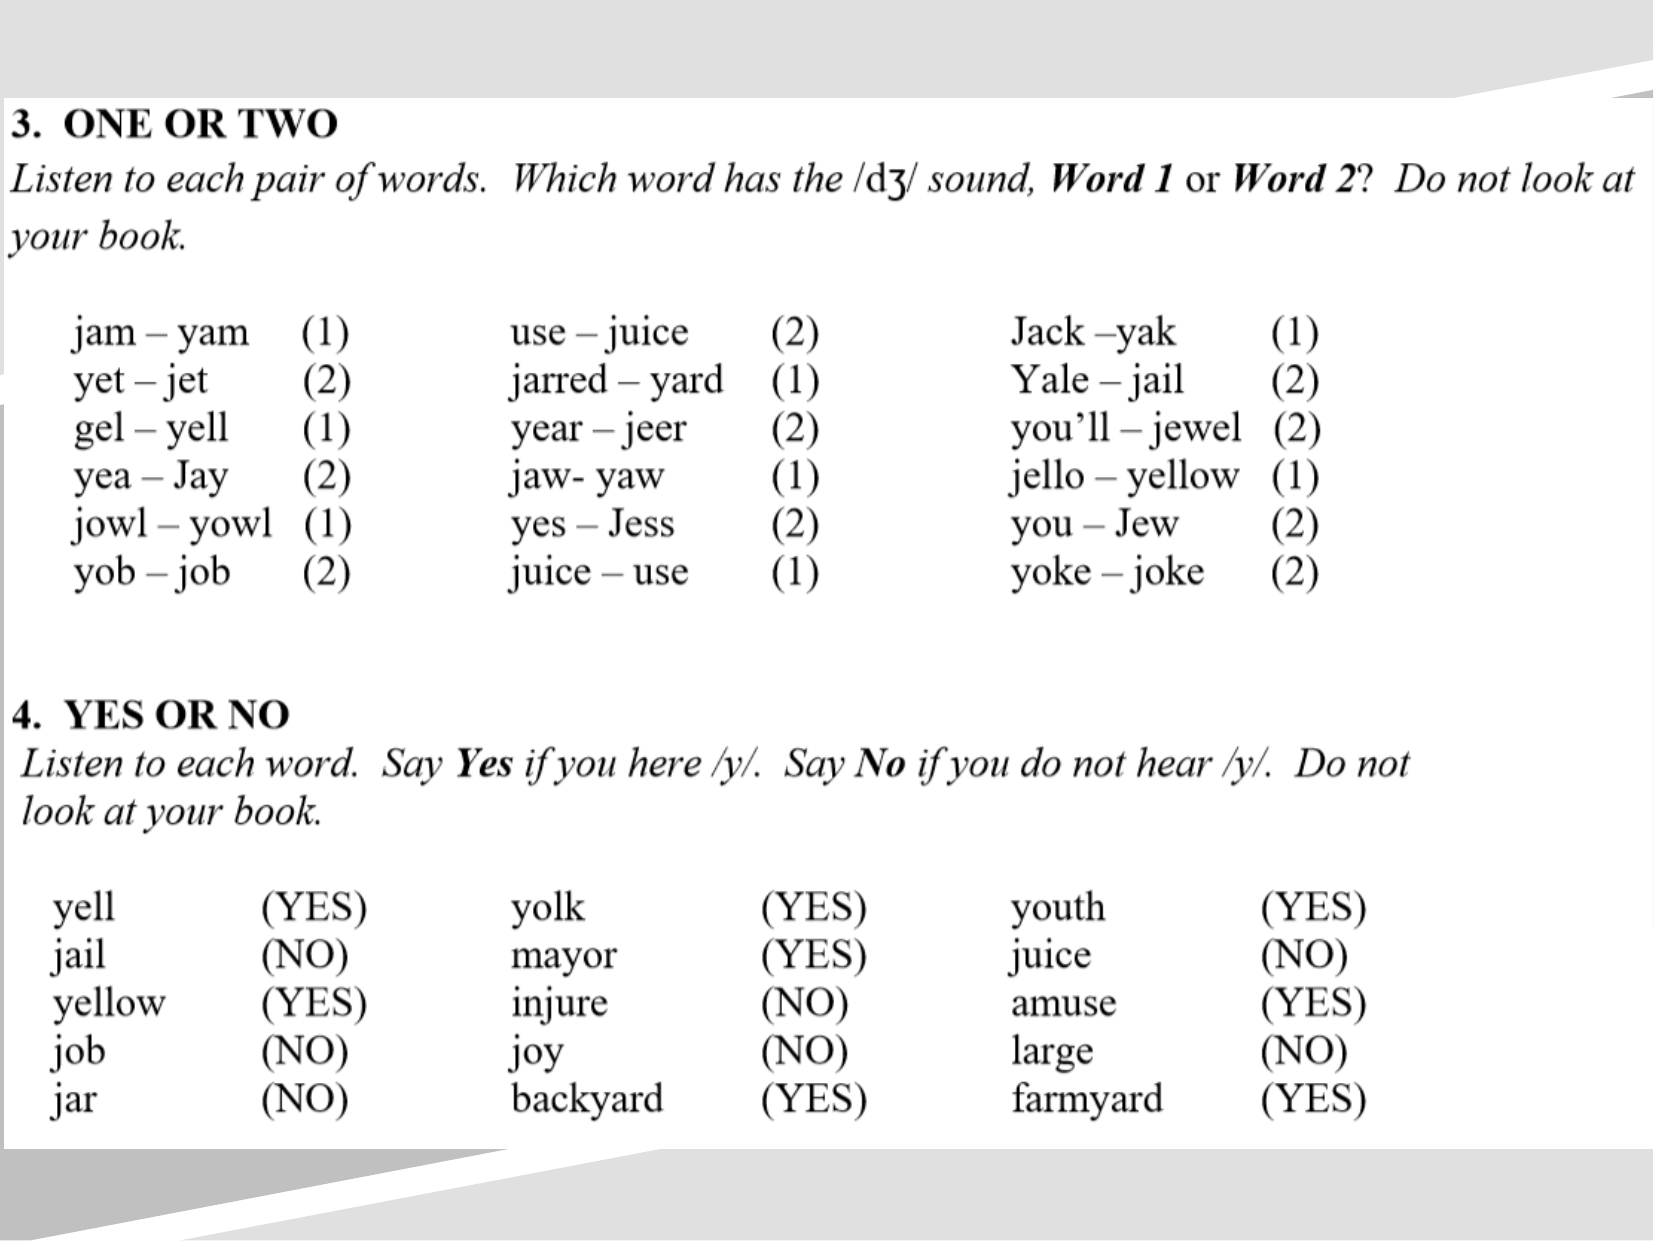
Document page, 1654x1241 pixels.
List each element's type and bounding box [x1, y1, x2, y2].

picture [4, 98, 1654, 1149]
text_box [1151, 1149, 1624, 1161]
